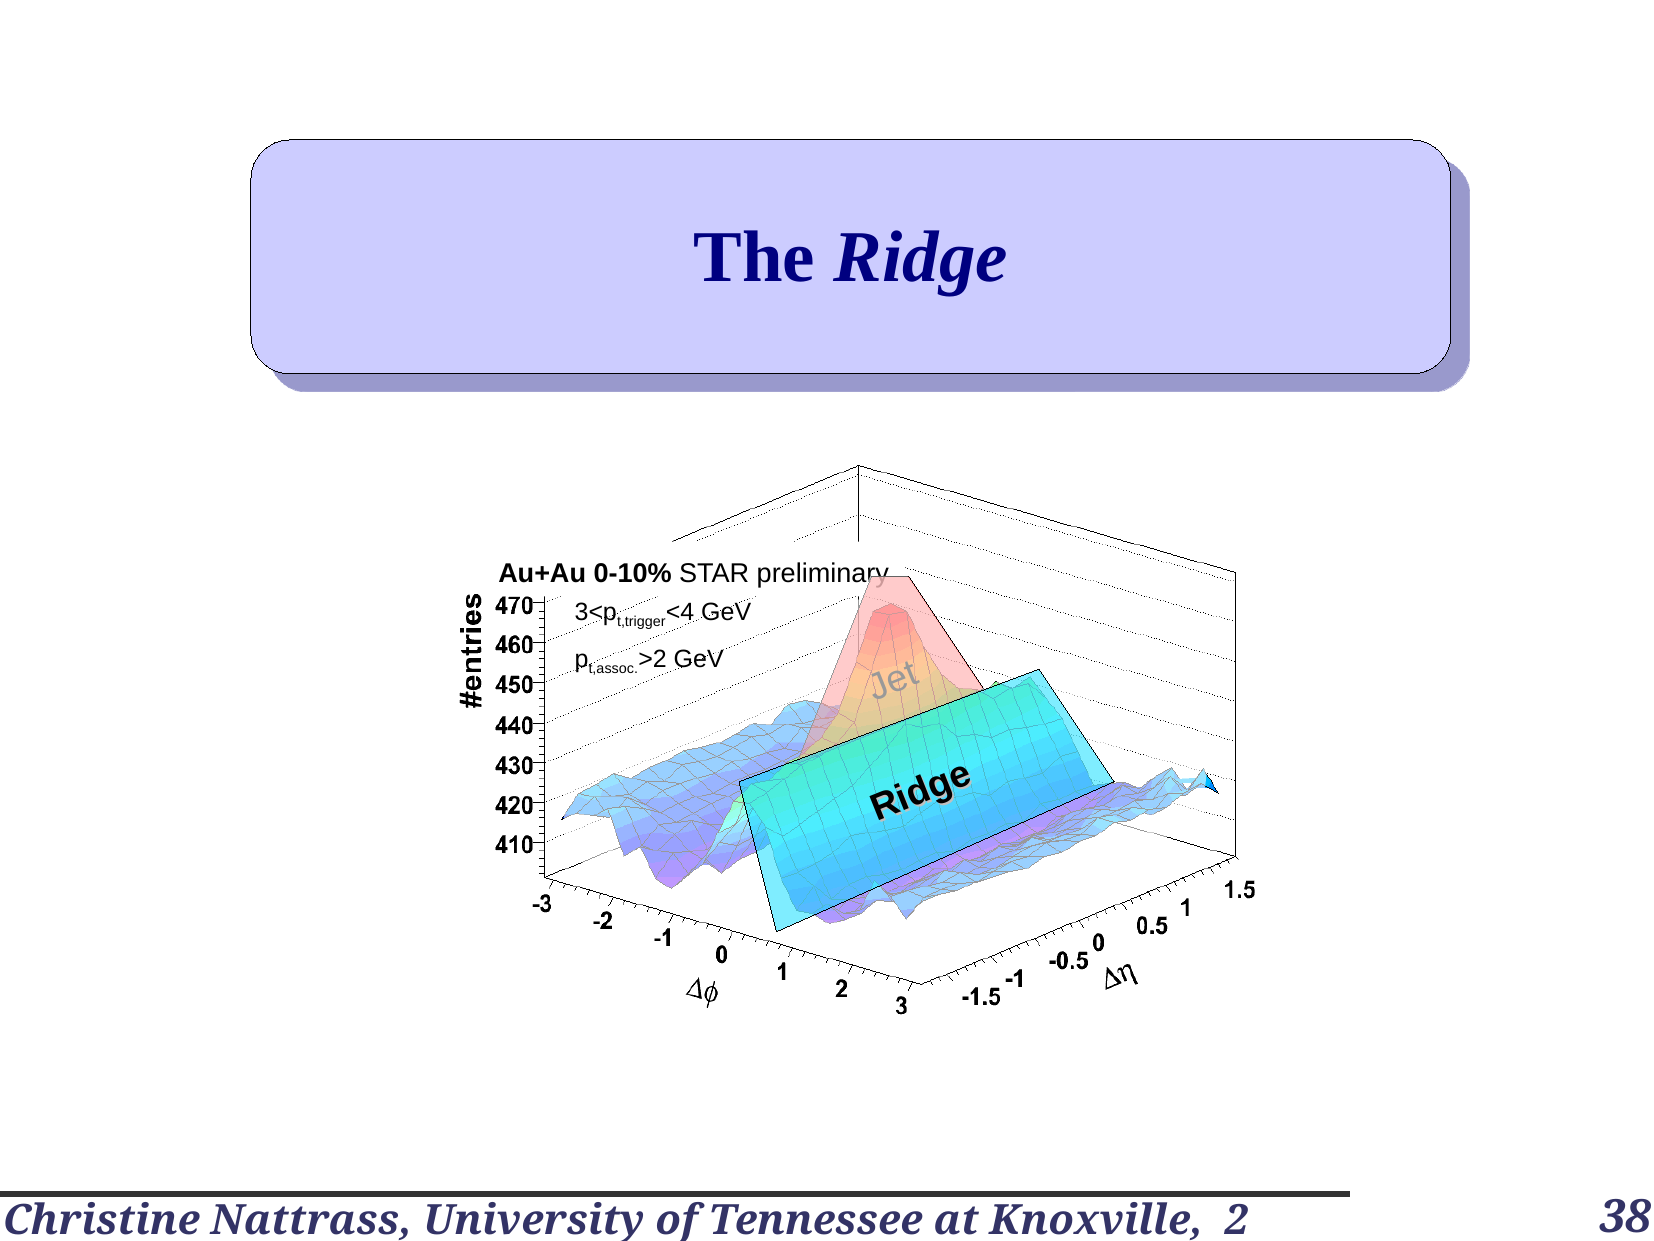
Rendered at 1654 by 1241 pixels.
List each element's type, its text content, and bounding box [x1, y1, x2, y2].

text_box 3<pt,trigger<4 GeV pt,assoc.>2 GeV [559, 597, 767, 685]
picture [458, 400, 1321, 1049]
text_box Ridge [847, 718, 1043, 842]
text_box The Ridge [250, 139, 1451, 374]
text_box Au+Au 0-10% STAR preliminary [483, 541, 906, 597]
text_box [564, 576, 1208, 970]
